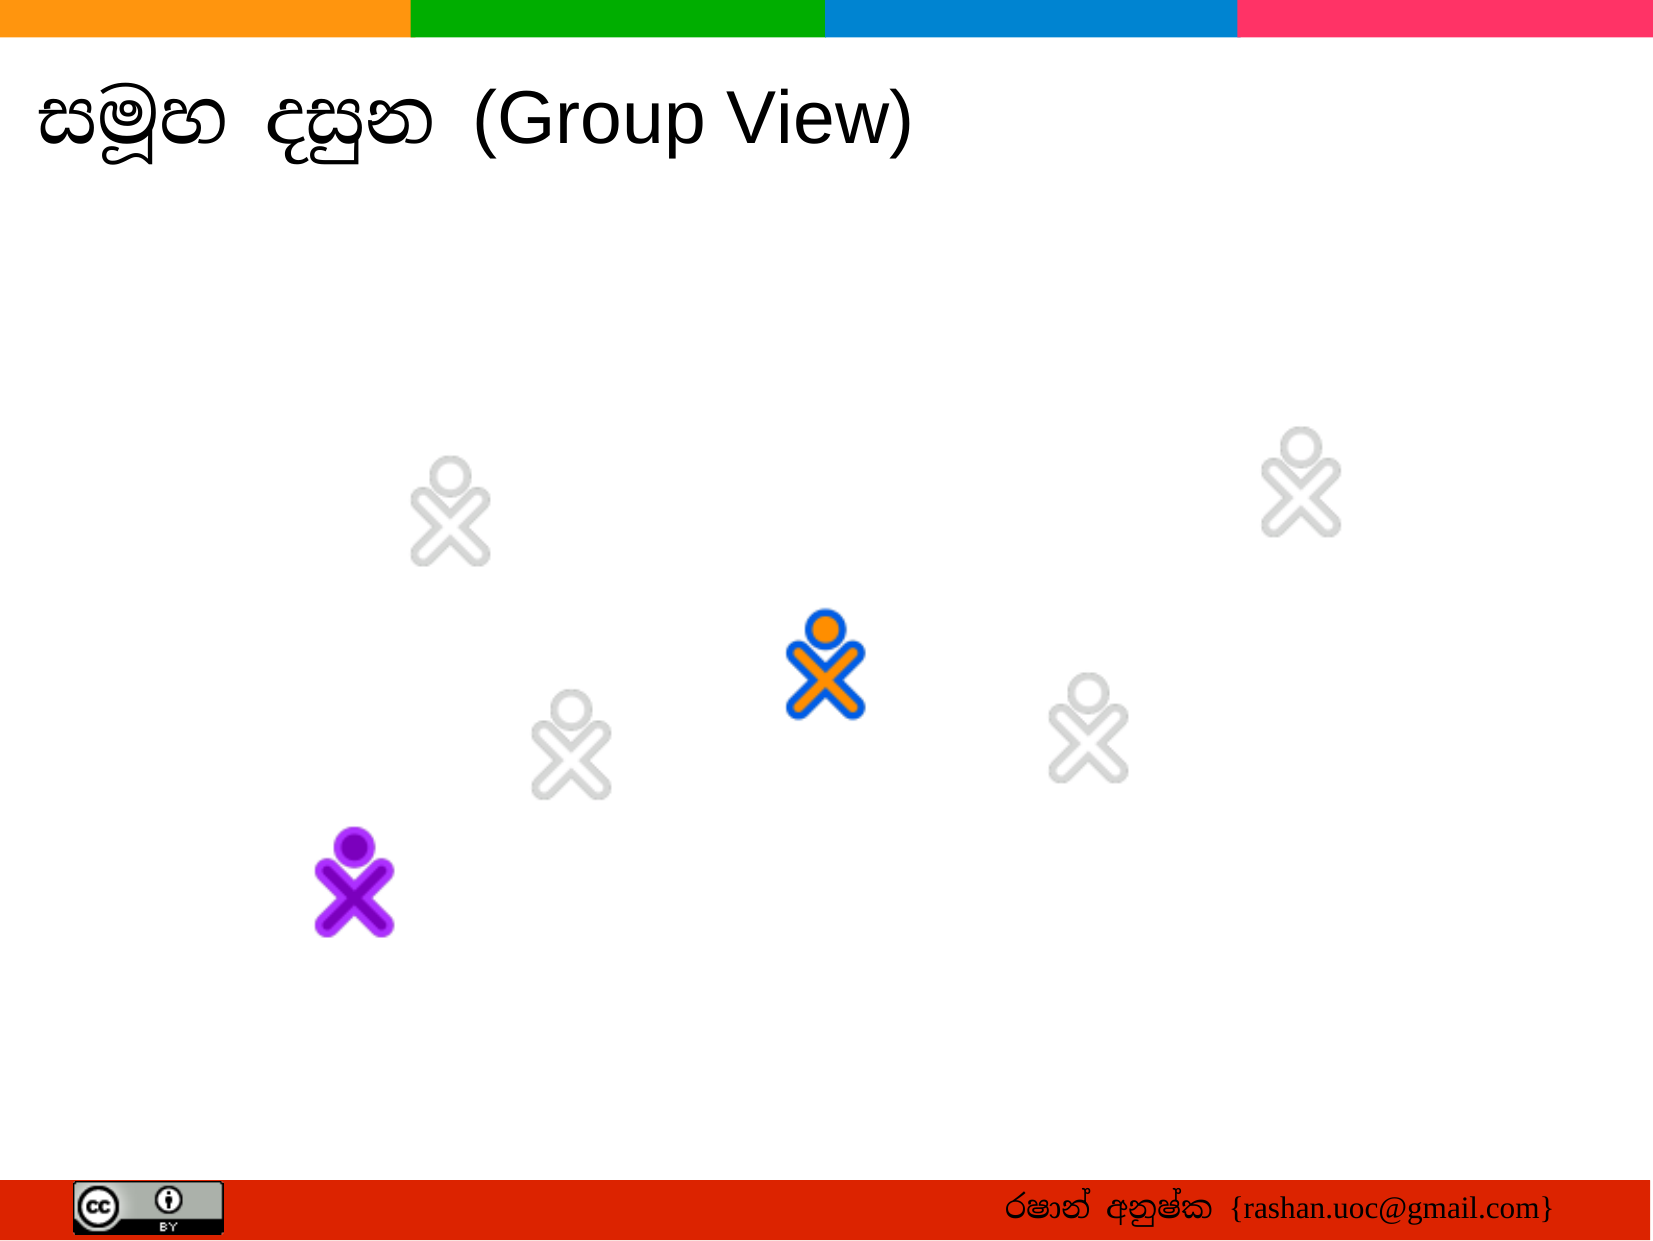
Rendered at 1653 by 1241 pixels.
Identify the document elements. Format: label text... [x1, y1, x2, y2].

picture [203, 200, 1454, 1138]
title සමූහ දසුන (Group View) [37, 69, 1613, 163]
picture [73, 1181, 224, 1235]
